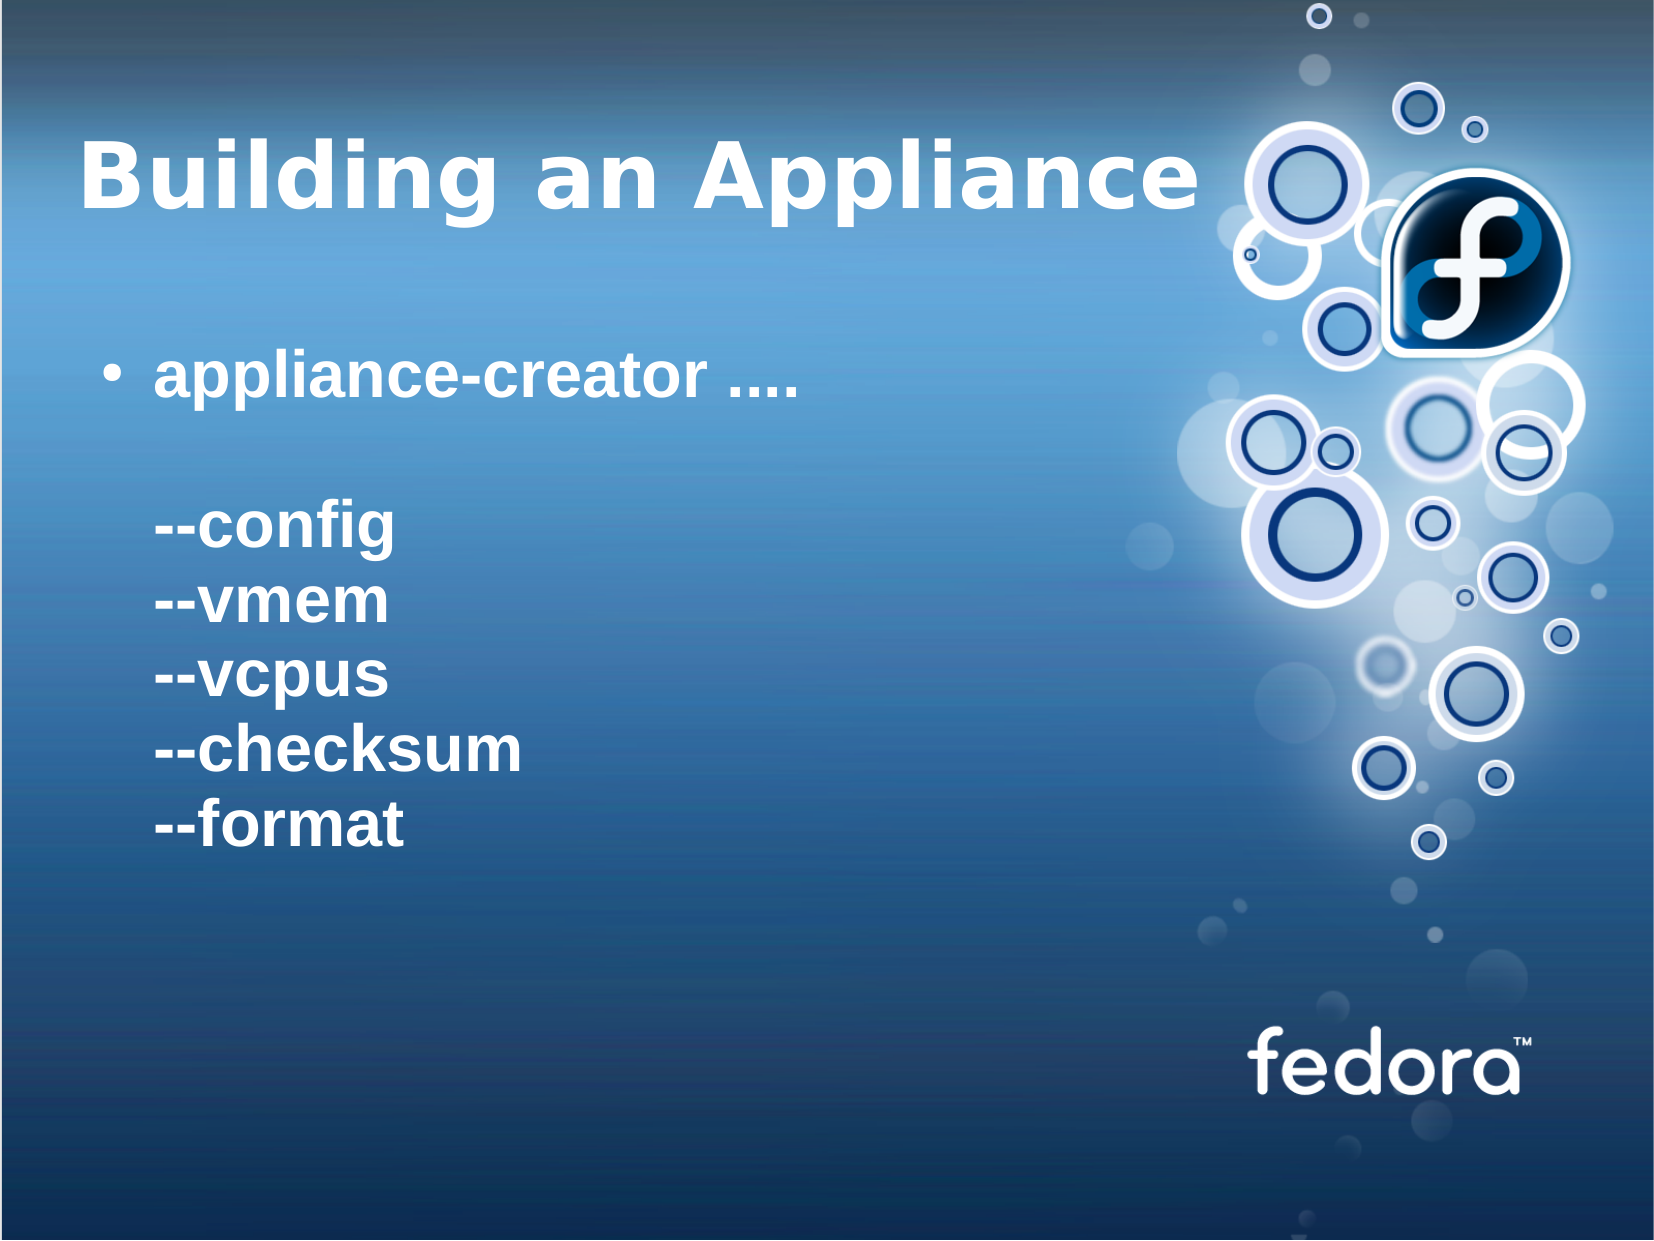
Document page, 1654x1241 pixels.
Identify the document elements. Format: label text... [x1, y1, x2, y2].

list appliance-creator .... --config --vmem --vcpus --checksum --format [82, 337, 1388, 1142]
picture [1, 0, 1654, 1240]
title Building an Appliance [76, 80, 1565, 273]
